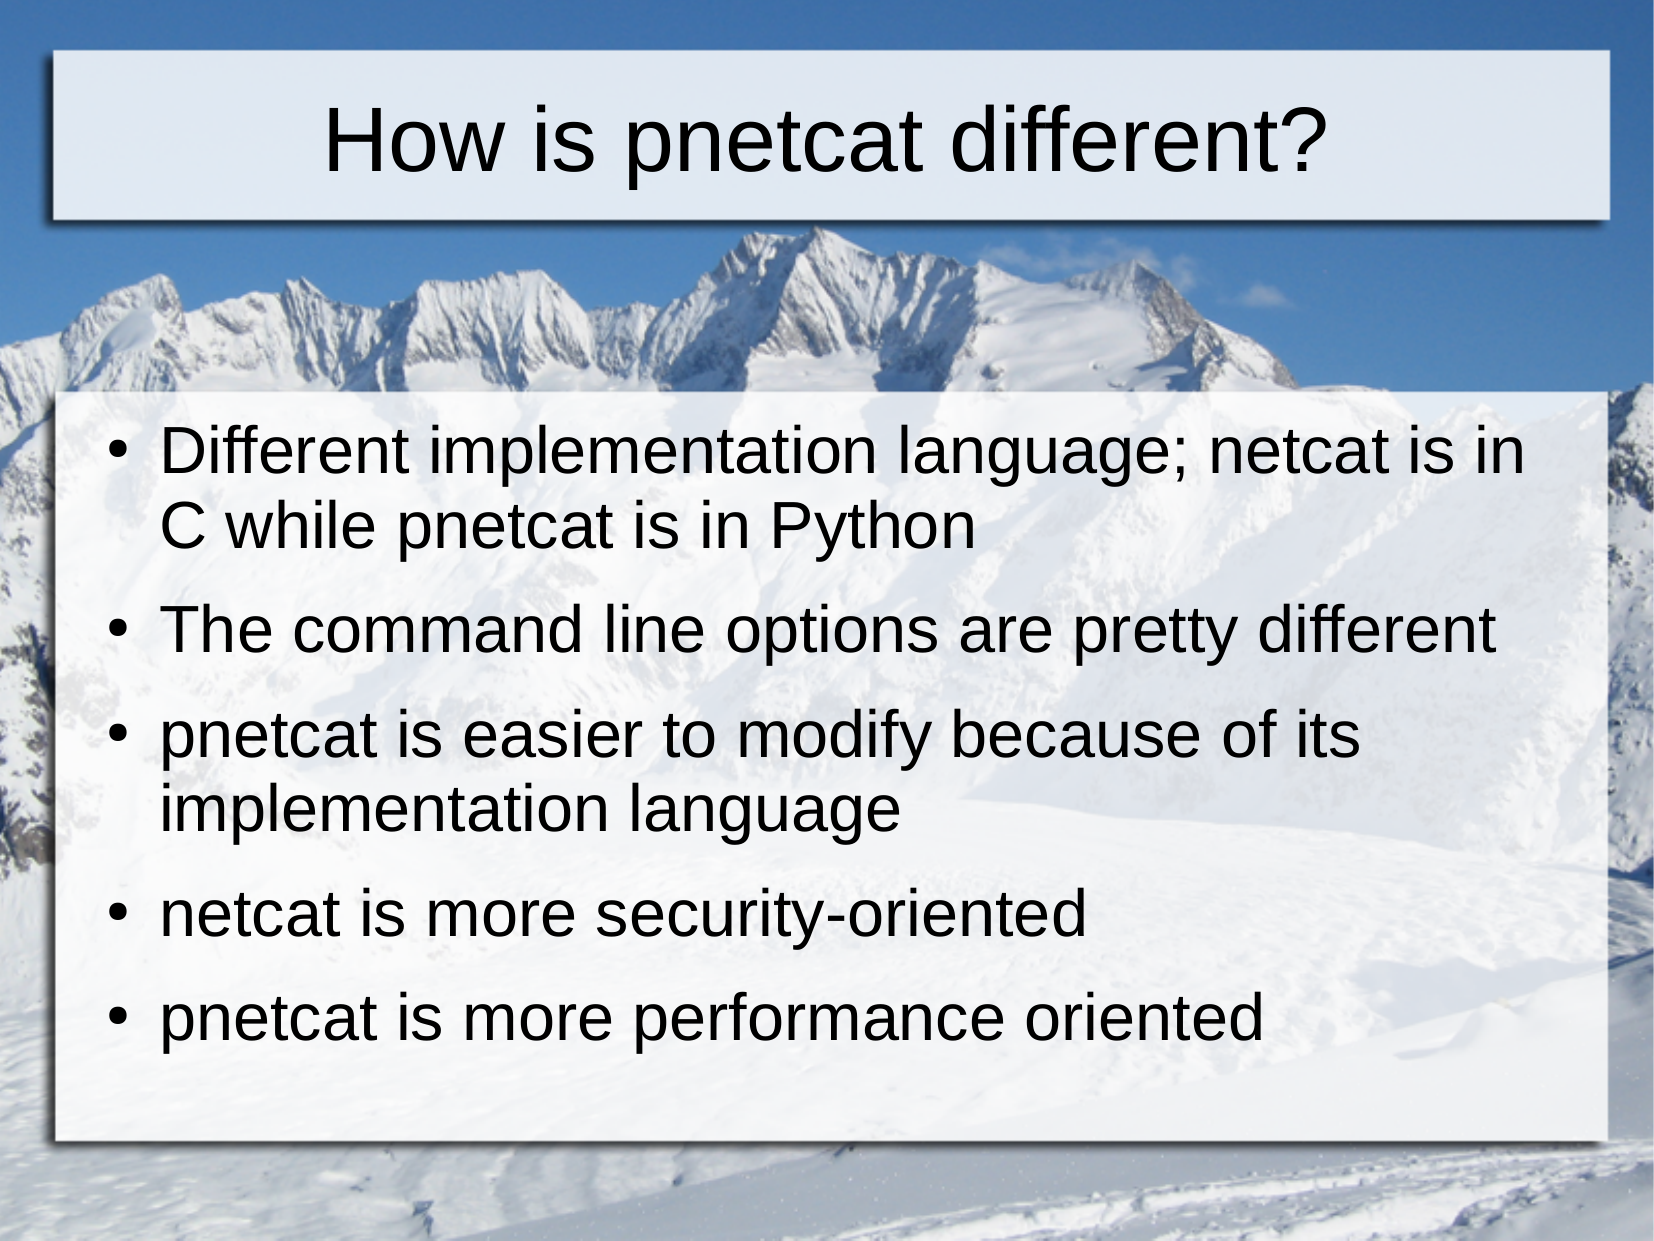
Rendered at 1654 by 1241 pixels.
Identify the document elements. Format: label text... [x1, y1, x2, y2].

title How is pnetcat different? [59, 68, 1595, 212]
picture [0, 0, 1654, 1241]
list Different implementation language; netcat is in C while pnetcat is in Python The command line options are pretty different pnetcat is easier to modify because of its implementation language netcat is more security-oriented pnetcat is more performance oriented [88, 413, 1571, 1218]
